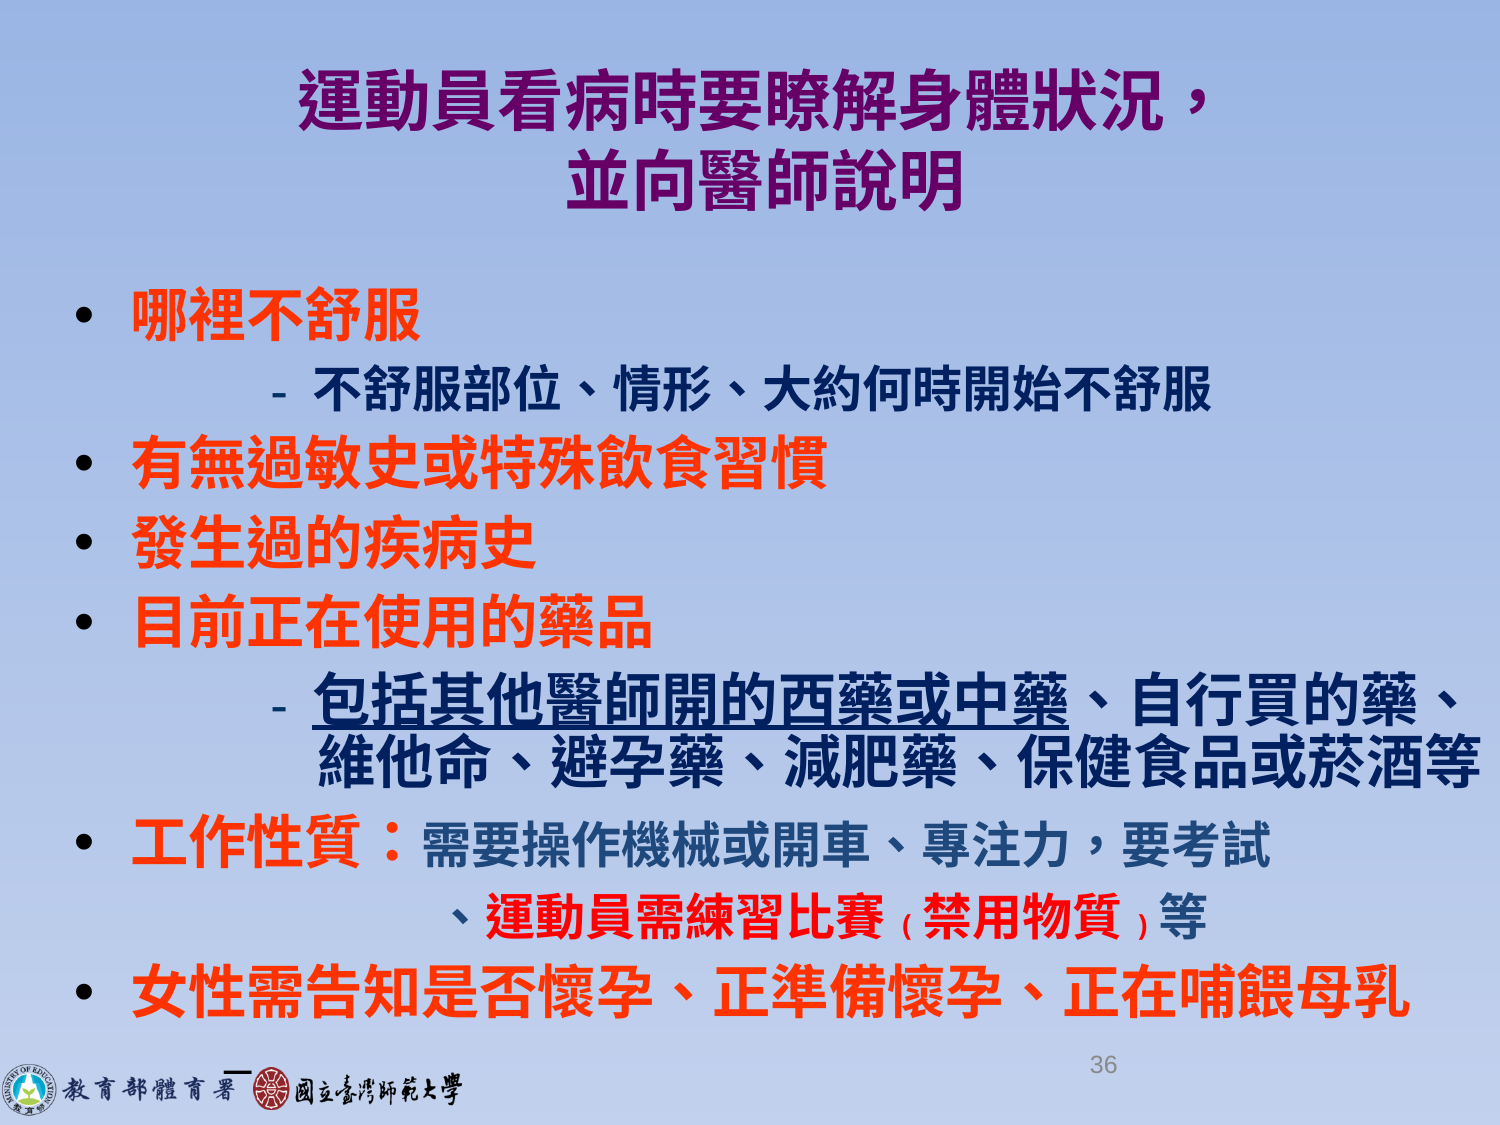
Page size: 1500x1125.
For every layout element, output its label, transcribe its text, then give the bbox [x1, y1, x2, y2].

title 運動員看病時要瞭解身體狀況， 並向醫師說明 [88, 31, 1441, 247]
list 哪裡不舒服 - 不舒服部位、情形、大約何時開始不舒服 有無過敏史或特殊飲食習慣 發生過的疾病史 目前正在使用的藥品 - 包括其他醫師開的西藥或中藥、自行買的藥、維他命、避孕藥、減肥藥、保健食品或菸酒等 工作性質：需要操作機械或開車、專注力，要考試 、運動員需練習比賽(禁用物質)等 女性需告知是否懷孕、正準備懷孕、正在哺餵母乳 [58, 278, 1500, 1102]
